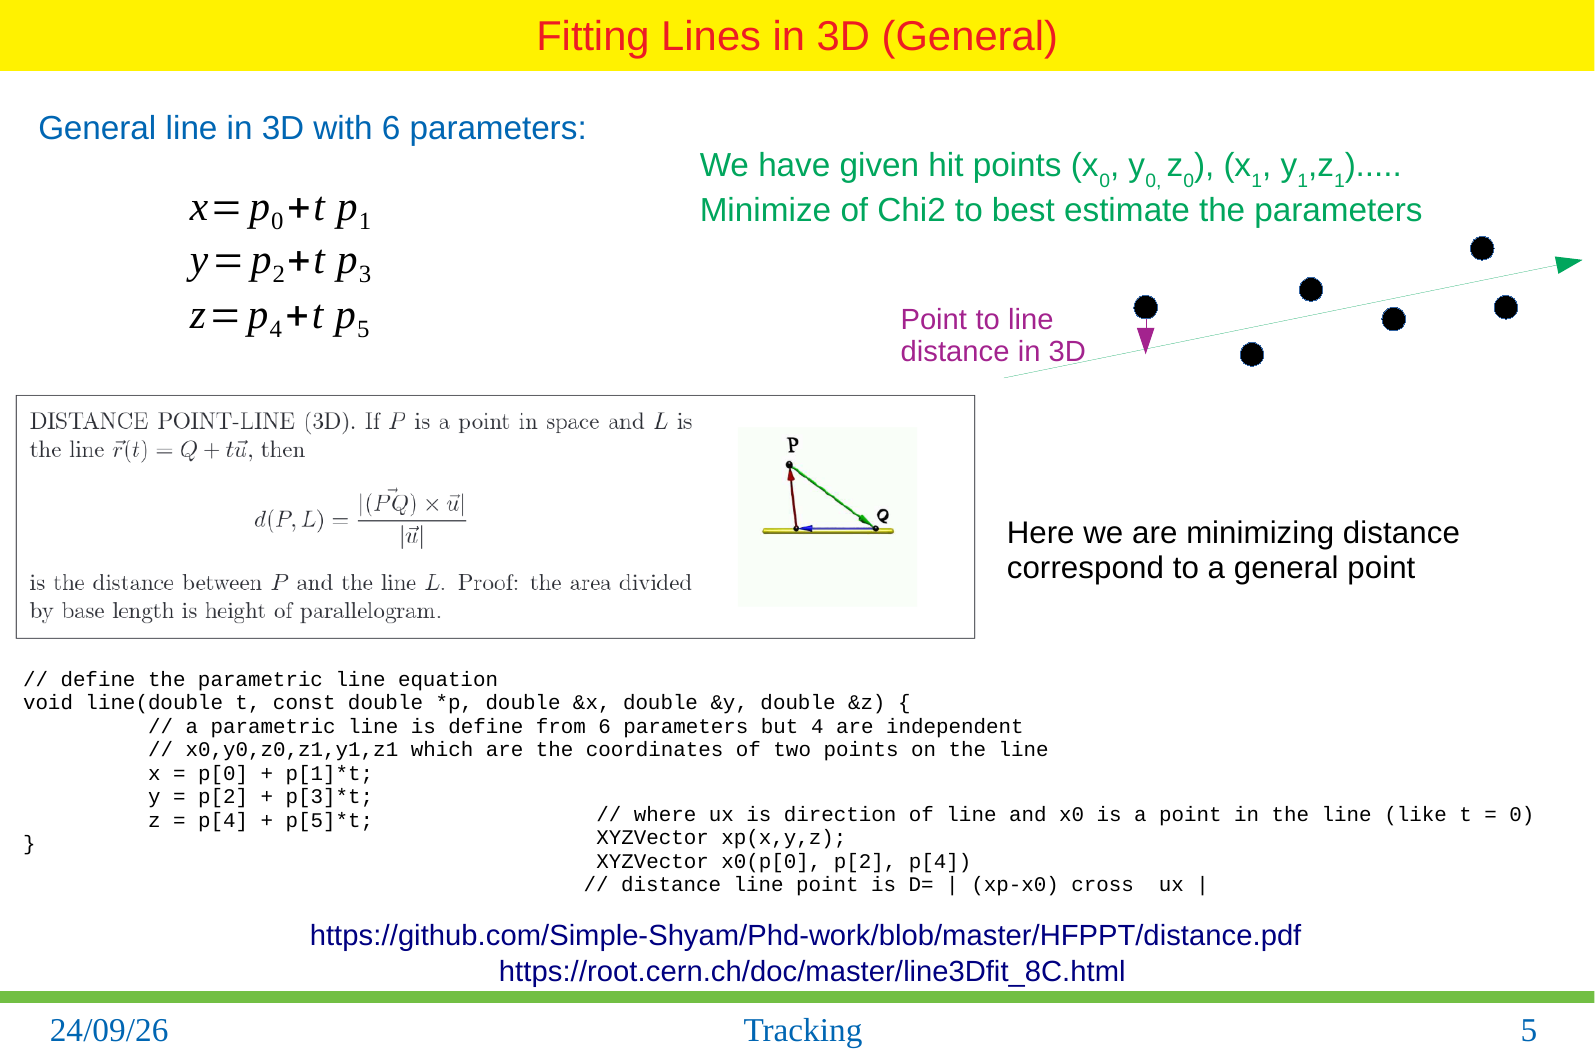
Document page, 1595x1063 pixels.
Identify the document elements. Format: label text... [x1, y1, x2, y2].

text_box https://root.cern.ch/doc/master/line3Dfit_8C.html [484, 947, 1316, 1004]
chart [178, 182, 378, 343]
text_box [1494, 295, 1518, 320]
text_box [1240, 342, 1264, 367]
text_box We have given hit points (x0, y0, z0), (x1, y1,z1)..... Minimize of Chi2 to best estimate the parameters [685, 139, 1548, 282]
text_box [1381, 307, 1406, 331]
text_box General line in 3D with 6 parameters: [23, 101, 626, 154]
text_box // define the parametric line equation void line(double t, const double *p, double &x, double &y, double &z) { // a parametric line is define from 6 parameters but 4 are independent // x0,y0,z0,z1,y1,z1 which are the coordinates of two points on the line x = p[0] + p[1]*t; y = p[2] + p[3]*t; z = p[4] + p[5]*t; } [0, 661, 1063, 865]
text_box https://github.com/Simple-Shyam/Phd-work/blob/master/HFPPT/distance.pdf [295, 911, 1595, 969]
text_box [1299, 277, 1323, 302]
text_box [1470, 236, 1495, 261]
title Fitting Lines in 3D (General) [0, 0, 1595, 71]
text_box Here we are minimizing distance correspond to a general point [992, 507, 1595, 627]
text_box [1133, 295, 1158, 319]
text_box // where ux is direction of line and x0 is a point in the line (like t = 0) XYZVector xp(x,y,z); XYZVector x0(p[0], p[2], p[4]) // distance line point is D= | (xp-x0) cross ux | [318, 773, 1549, 906]
text_box Point to line distance in 3D [885, 295, 1111, 376]
picture [11, 385, 996, 644]
